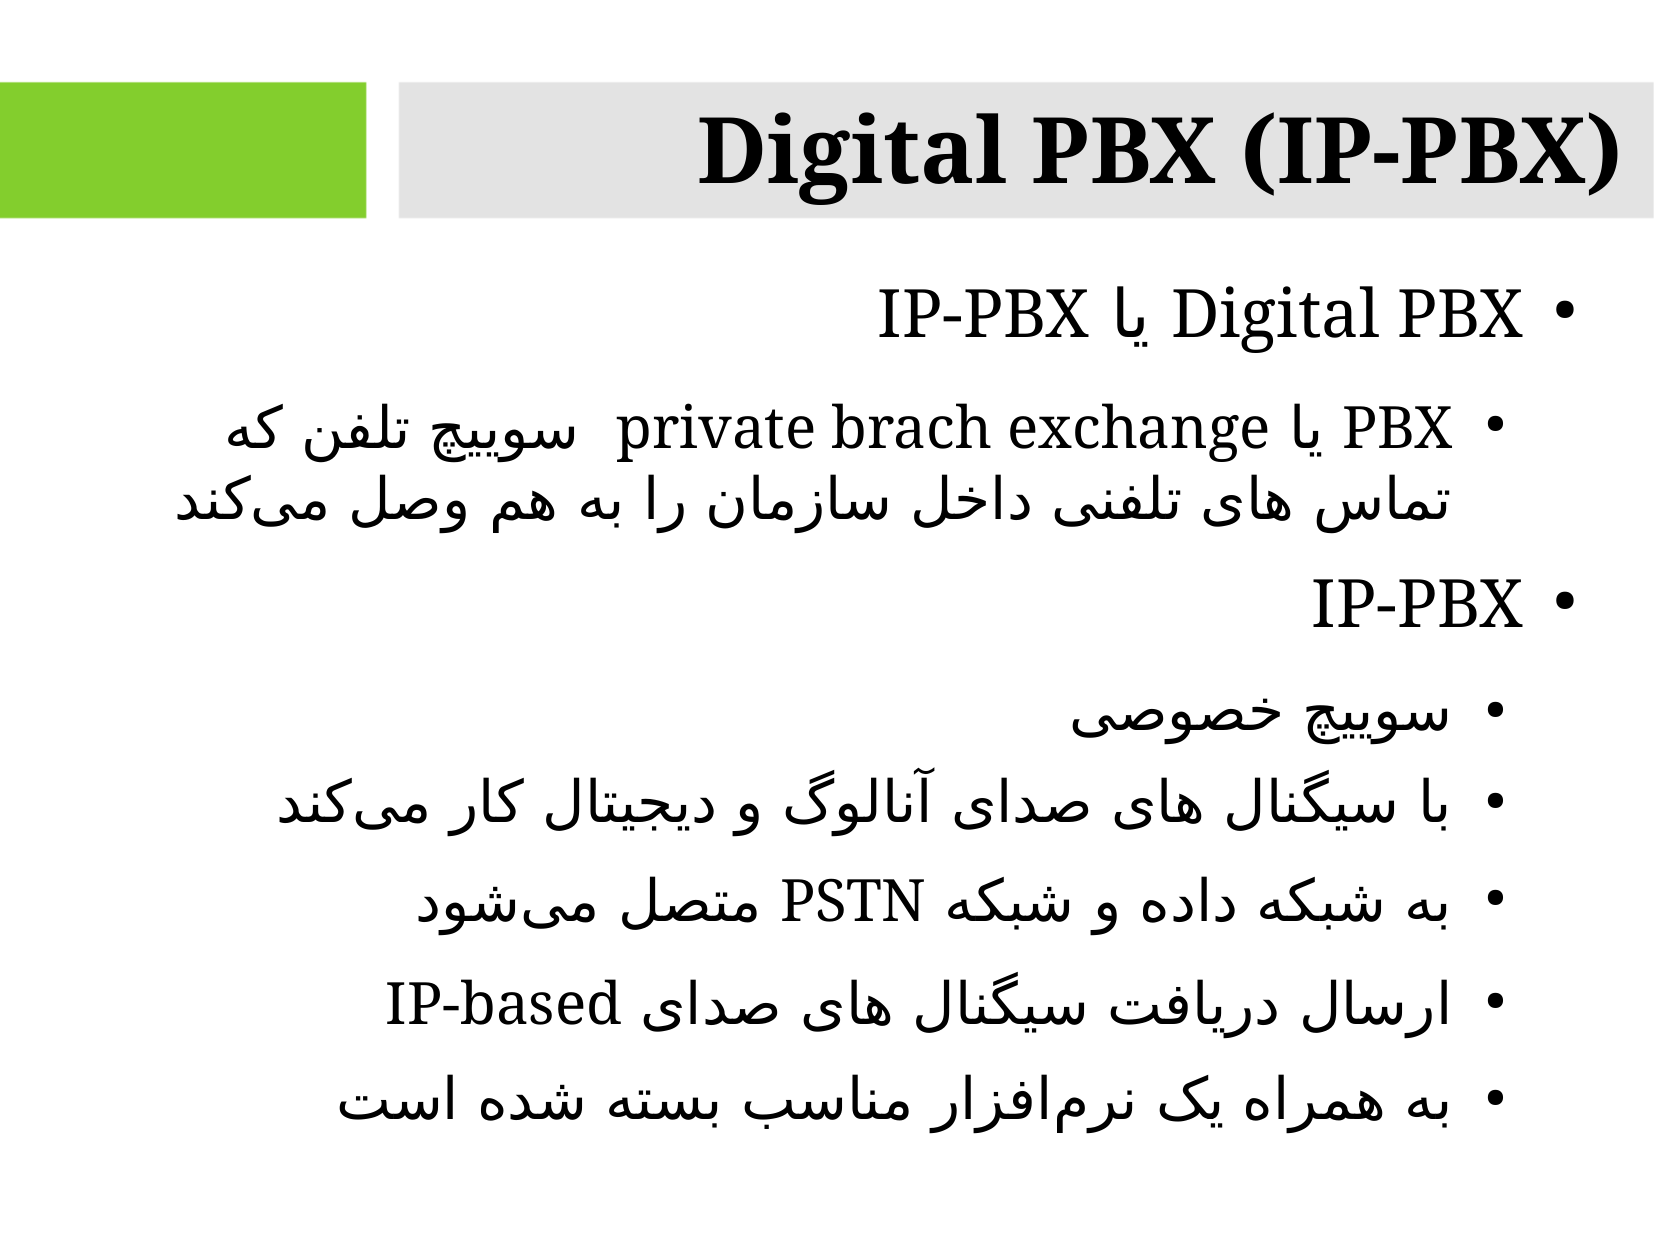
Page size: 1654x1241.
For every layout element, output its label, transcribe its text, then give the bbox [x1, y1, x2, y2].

list Digital PBX یا IP-PBX PBX یا private brach exchange سوییچ تلفن که تماس های تلفنی داخل سازمان را به هم وصل می‌کند IP-PBX سوییچ خصوصی با سیگنال های صدای آنالوگ و دیجیتال کار می‌کند به شبکه داده و شبکه PSTN متصل می‌شود ارسال دریافت سیگنال های صدای IP-based به همراه یک نرم‌افزار مناسب بسته شده است [82, 265, 1595, 1152]
title Digital PBX (IP-PBX) [313, 73, 1625, 223]
picture [0, 0, 1654, 1241]
